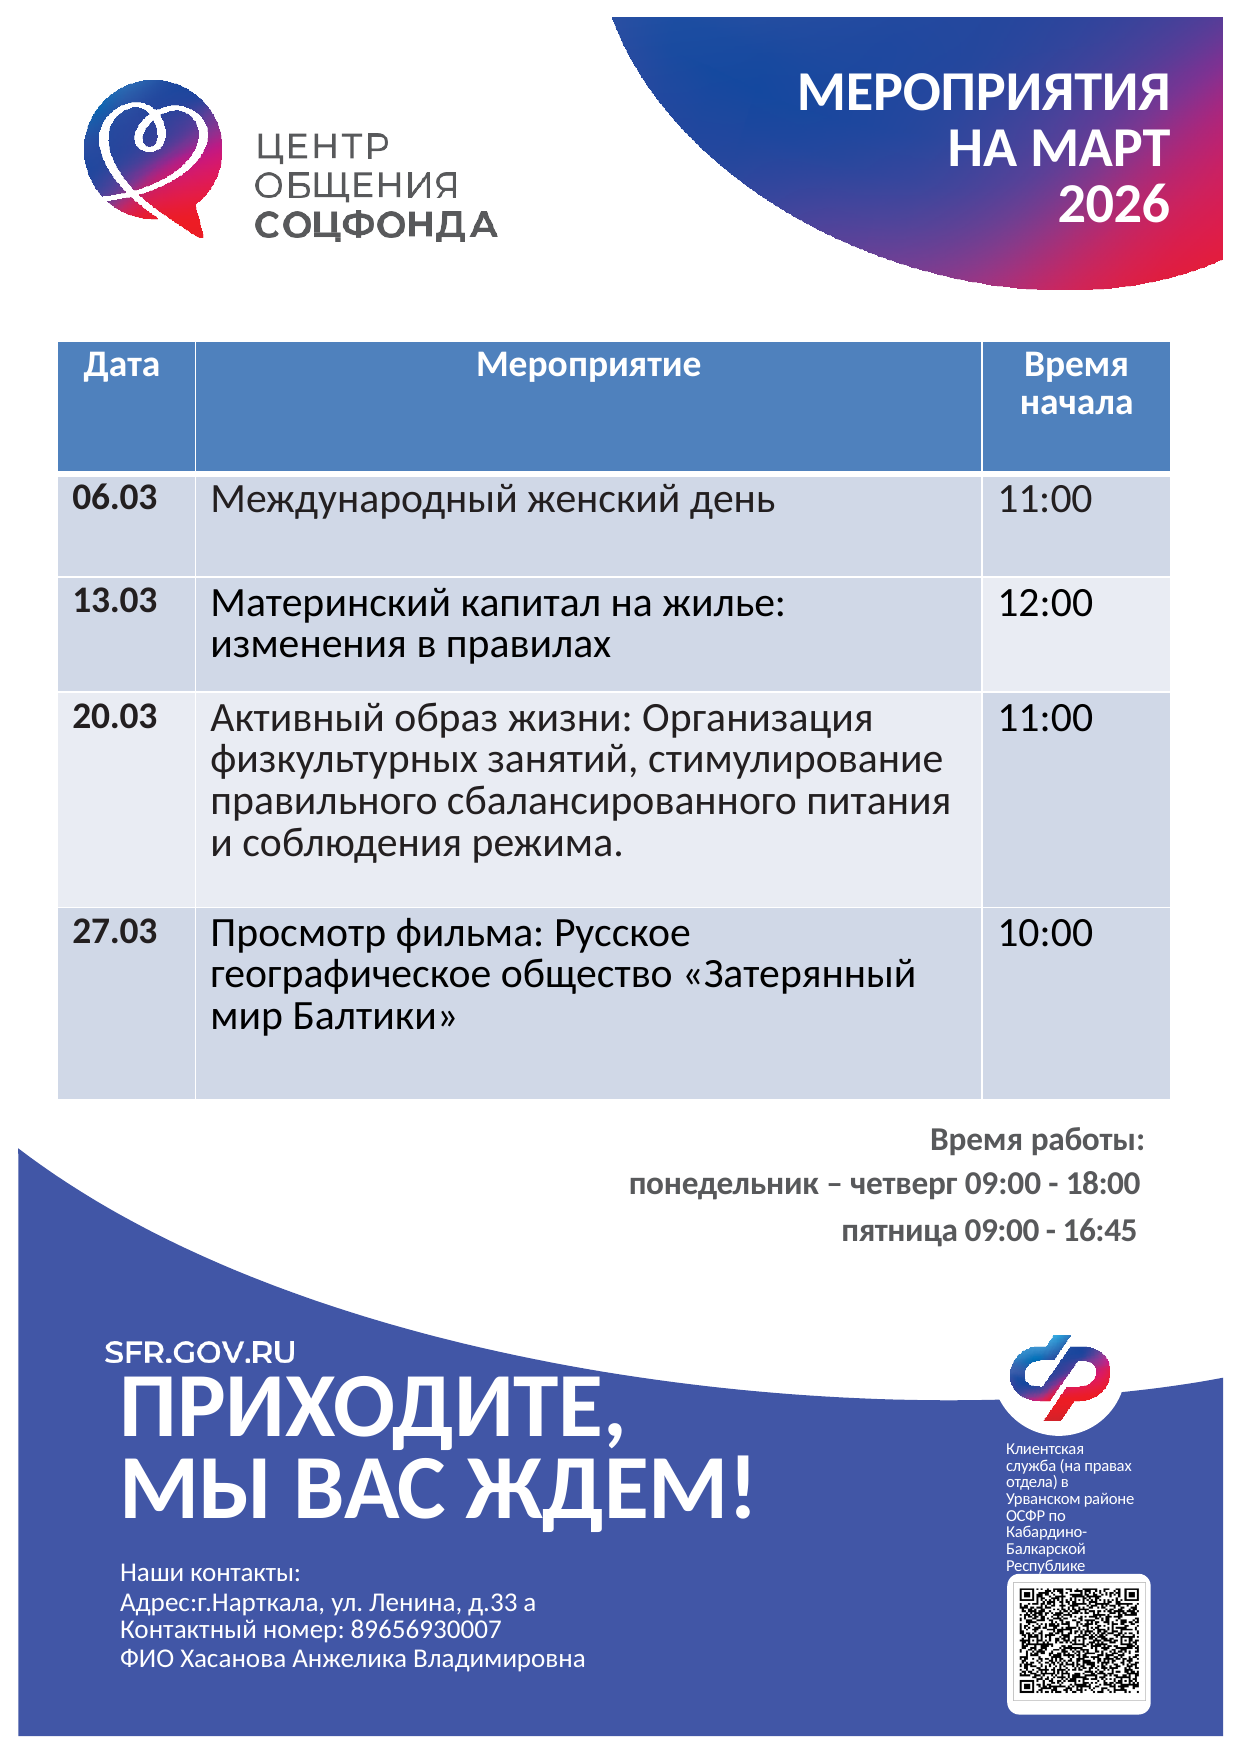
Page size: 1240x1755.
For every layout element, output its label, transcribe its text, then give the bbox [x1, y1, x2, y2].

picture [314, 210, 374, 242]
table_header Время начала [983, 342, 1170, 471]
text_box ПРИХОДИТЕ, МЫ ВАС ЖДЕМ! Наши контакты: Адрес:г.Нарткала, ул. Ленина, д.33 а Контактный номер: 89656930007 ФИО Хасанова Анжелика Владимировна [117, 1341, 957, 1674]
table_cell 11:00 [983, 477, 1170, 576]
table_cell Активный образ жизни: Организация физкультурных занятий, стимулирование правильного сбалансированного питания и соблюдения режима. [196, 693, 981, 907]
picture [255, 172, 282, 198]
table_cell Международный женский день [196, 477, 981, 576]
table_cell 13.03 [58, 578, 195, 691]
picture [1013, 1582, 1146, 1701]
picture [283, 211, 311, 238]
picture [469, 211, 498, 237]
table_cell Просмотр фильма: Русское географическое общество «Затерянный мир Балтики» [196, 908, 981, 1099]
table_cell 20.03 [58, 693, 195, 907]
table_cell 10:00 [983, 908, 1170, 1099]
text_box [409, 211, 432, 237]
picture [436, 211, 465, 242]
text_box Время работы: понедельник – четверг 09:00 - 18:00 пятница 09:00 - 16:45 [626, 1110, 1170, 1296]
table_cell 12:00 [983, 578, 1170, 691]
picture [368, 133, 388, 159]
text_box [341, 133, 363, 159]
picture [612, 17, 1223, 290]
picture [436, 172, 456, 198]
picture [255, 211, 279, 238]
text_box [258, 133, 284, 165]
table_cell Материнский капитал на жилье: изменения в правилах [196, 578, 981, 691]
picture [105, 1341, 117, 1363]
picture [377, 211, 405, 238]
table_cell 06.03 [58, 477, 195, 576]
picture [408, 172, 430, 198]
picture [1010, 1335, 1110, 1421]
text_box [18, 1148, 1224, 1737]
title МЕРОПРИЯТИЯ НА МАРТ 2026 [755, 51, 1172, 340]
picture [289, 172, 310, 198]
table_header Мероприятие [196, 342, 981, 471]
table_cell 11:00 [983, 693, 1170, 907]
text_box [379, 172, 401, 198]
text_box [289, 133, 308, 159]
picture [84, 80, 222, 238]
text_box [314, 172, 350, 203]
text_box [354, 172, 373, 198]
text_box [314, 133, 336, 159]
table_cell 27.03 [58, 908, 195, 1099]
text_box Клиентская служба (на правах отдела) в Урванском районе ОСФР по Кабардино-Балкарской Республике [1003, 1435, 1155, 1575]
table_header Дата [58, 342, 195, 471]
